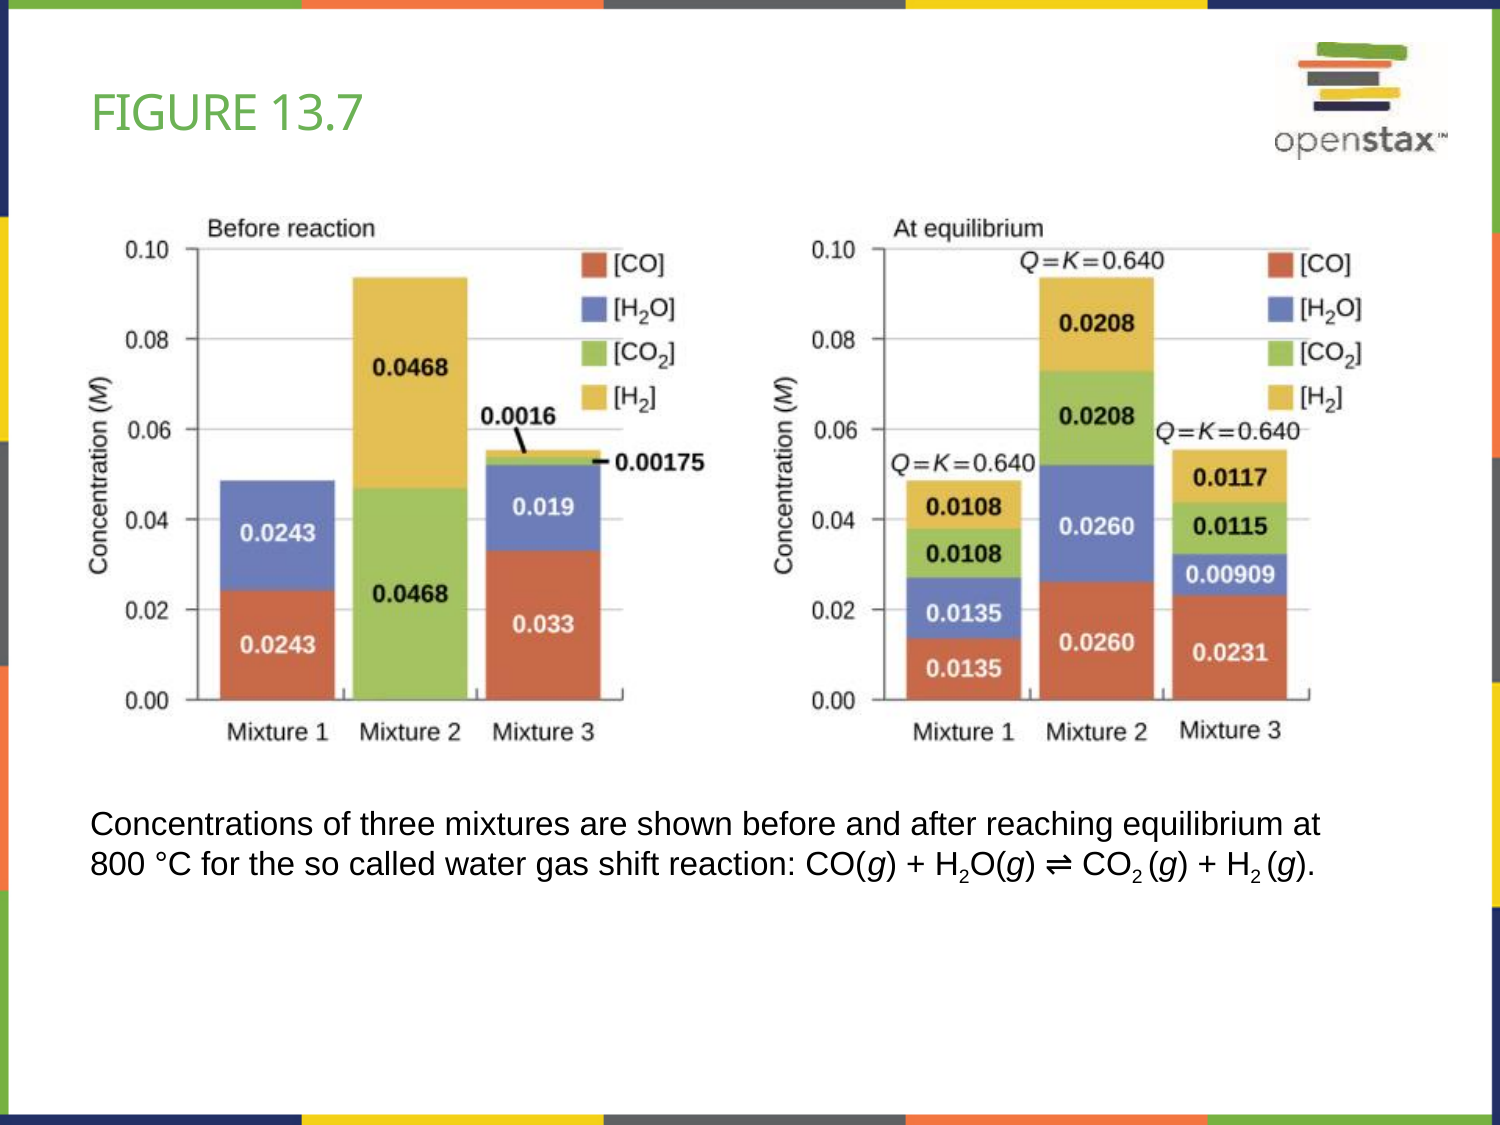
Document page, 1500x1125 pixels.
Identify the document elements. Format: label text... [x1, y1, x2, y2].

picture [0, 0, 1500, 1125]
title Figure 13.7 [75, 39, 1398, 148]
list Concentrations of three mixtures are shown before and after reaching equilibrium at 800 °C for the so called water gas shift reaction: CO(g) + H2O(g) ⇌ CO2 (g) + H2 (g). [75, 794, 1398, 986]
